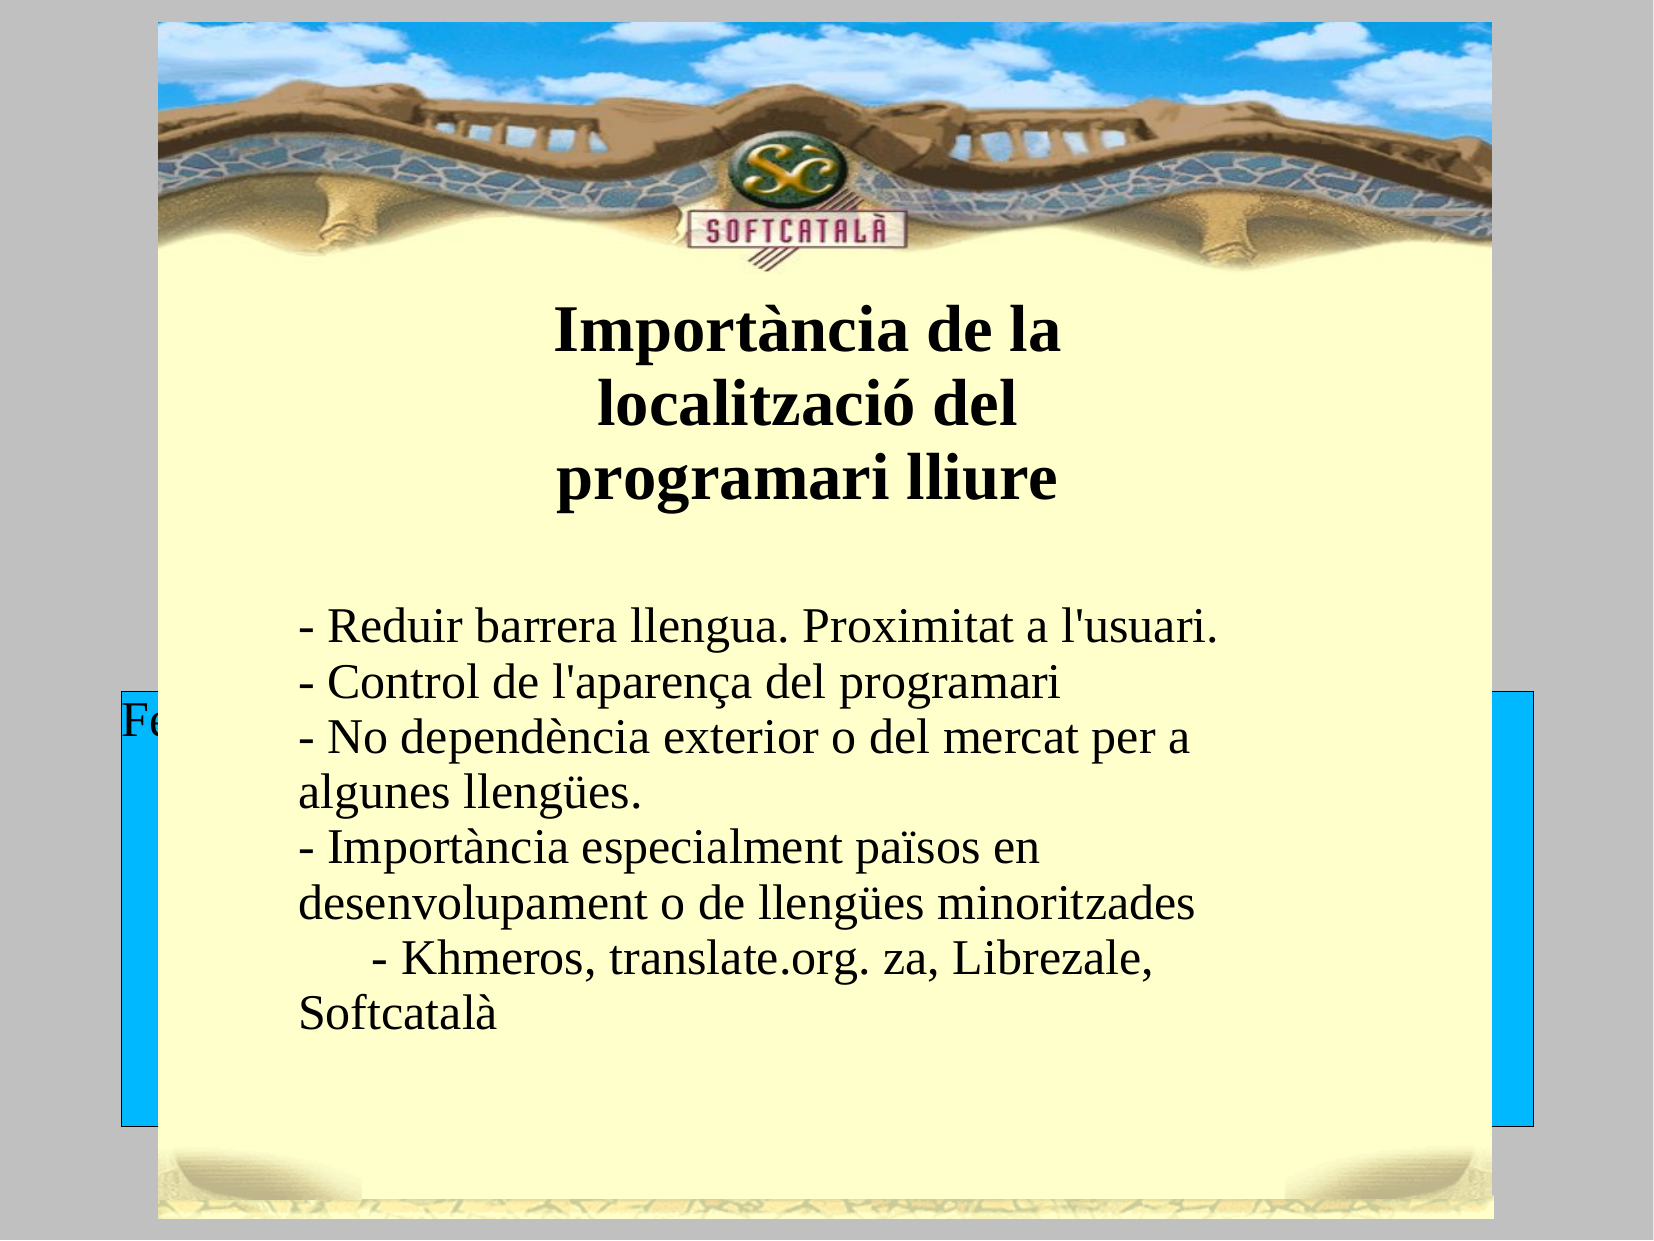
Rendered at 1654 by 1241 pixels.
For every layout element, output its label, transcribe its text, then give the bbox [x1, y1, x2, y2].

text_box [121, 691, 1534, 1127]
text_box - Reduir barrera llengua. Proximitat a l'usuari. - Control de l'aparença del programari - No dependència exterior o del mercat per a algunes llengües. - Importància especialment països en desenvolupament o de llengües minoritzades - Khmeros, translate.org. za, Librezale, Softcatalà [298, 598, 1298, 1083]
text_box Importància de la localització del programari lliure [442, 292, 1174, 554]
picture [158, 1127, 1494, 1219]
picture [158, 22, 1492, 691]
